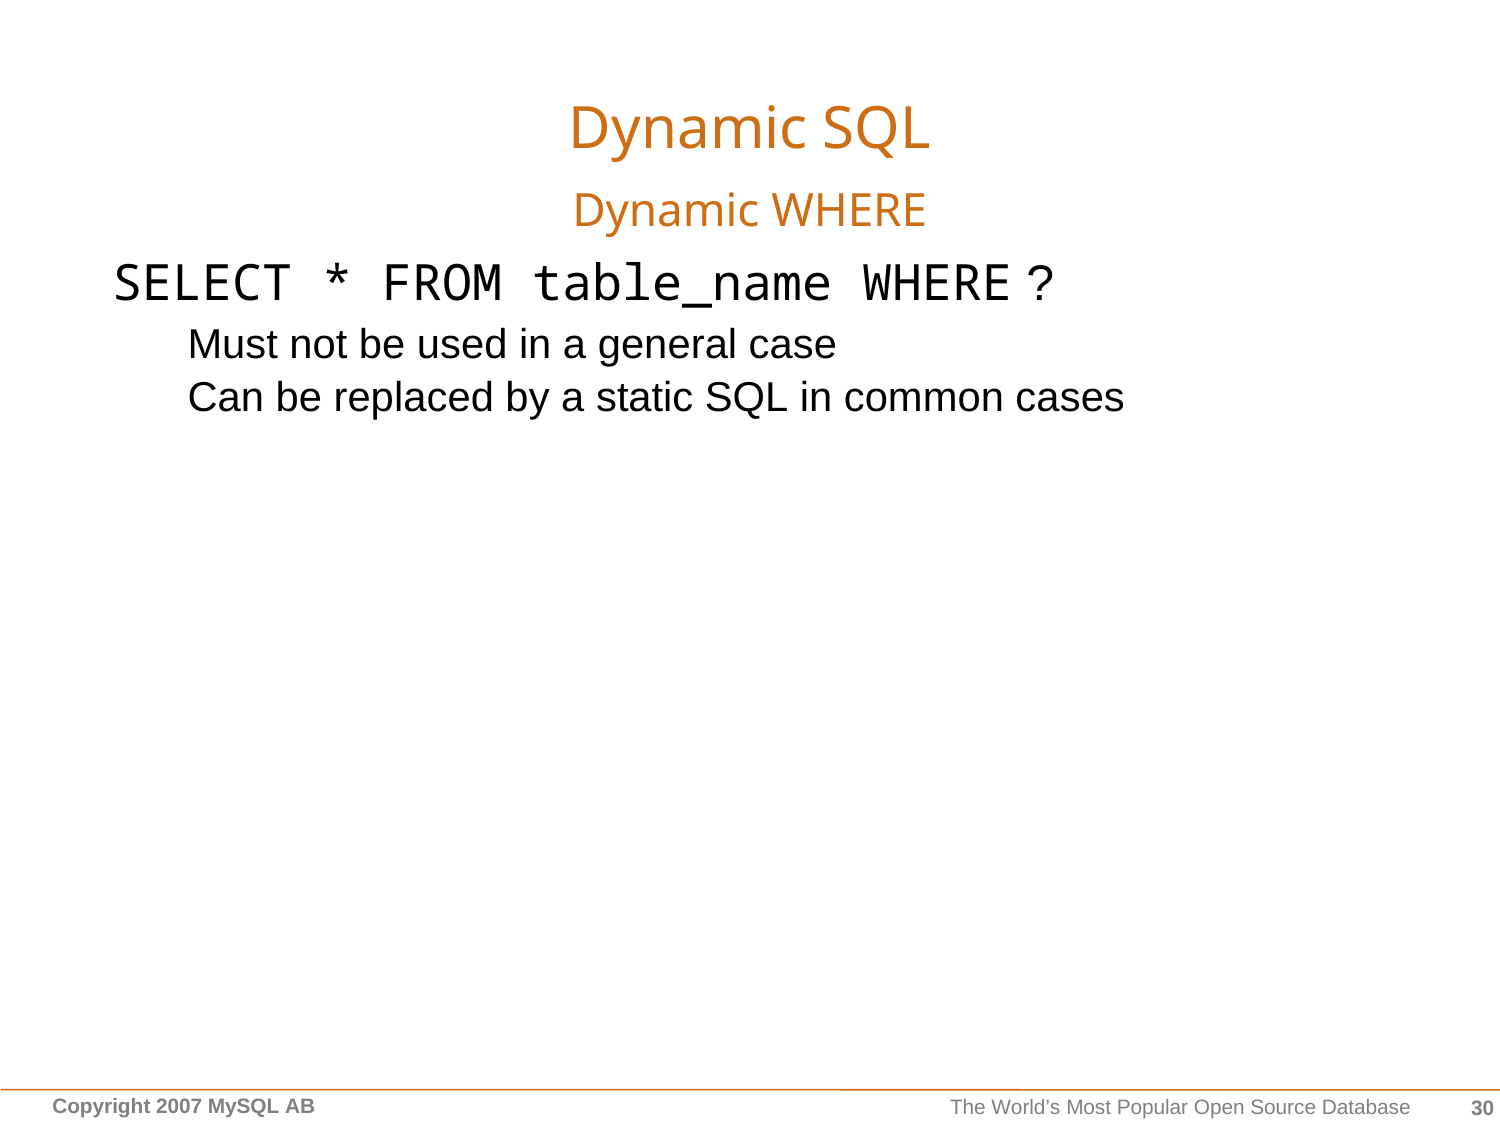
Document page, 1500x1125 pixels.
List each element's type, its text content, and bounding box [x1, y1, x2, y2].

list SELECT * FROM table_name WHERE ? Must not be used in a general case Can be replaced by a static SQL in common cases [112, 249, 1388, 1098]
title Dynamic SQL Dynamic WHERE [0, 77, 1500, 236]
